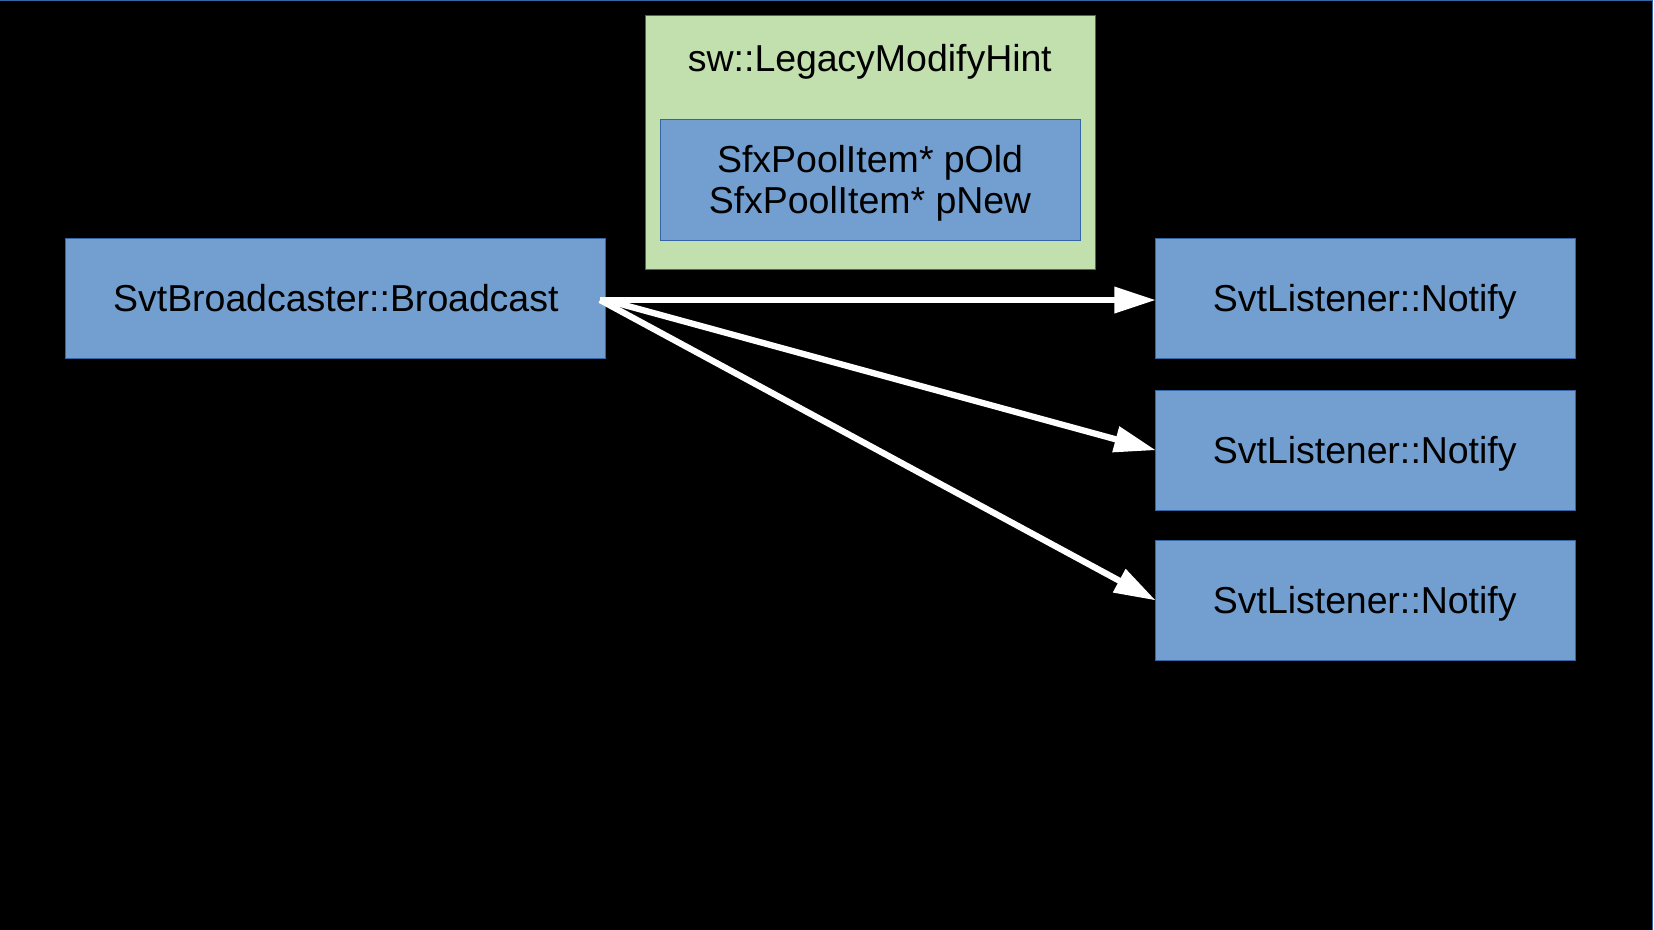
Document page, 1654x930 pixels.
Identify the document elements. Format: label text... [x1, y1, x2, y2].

text_box SvtListener::Notify [1155, 238, 1576, 359]
text_box SfxPoolItem* pOld SfxPoolItem* pNew [660, 119, 1081, 241]
text_box SvtListener::Notify [1155, 540, 1576, 661]
text_box SvtBroadcaster::Broadcast [65, 238, 606, 359]
text_box SvtListener::Notify [1155, 390, 1576, 511]
text_box [0, 0, 1653, 930]
text_box sw::LegacyModifyHint [645, 15, 1096, 270]
